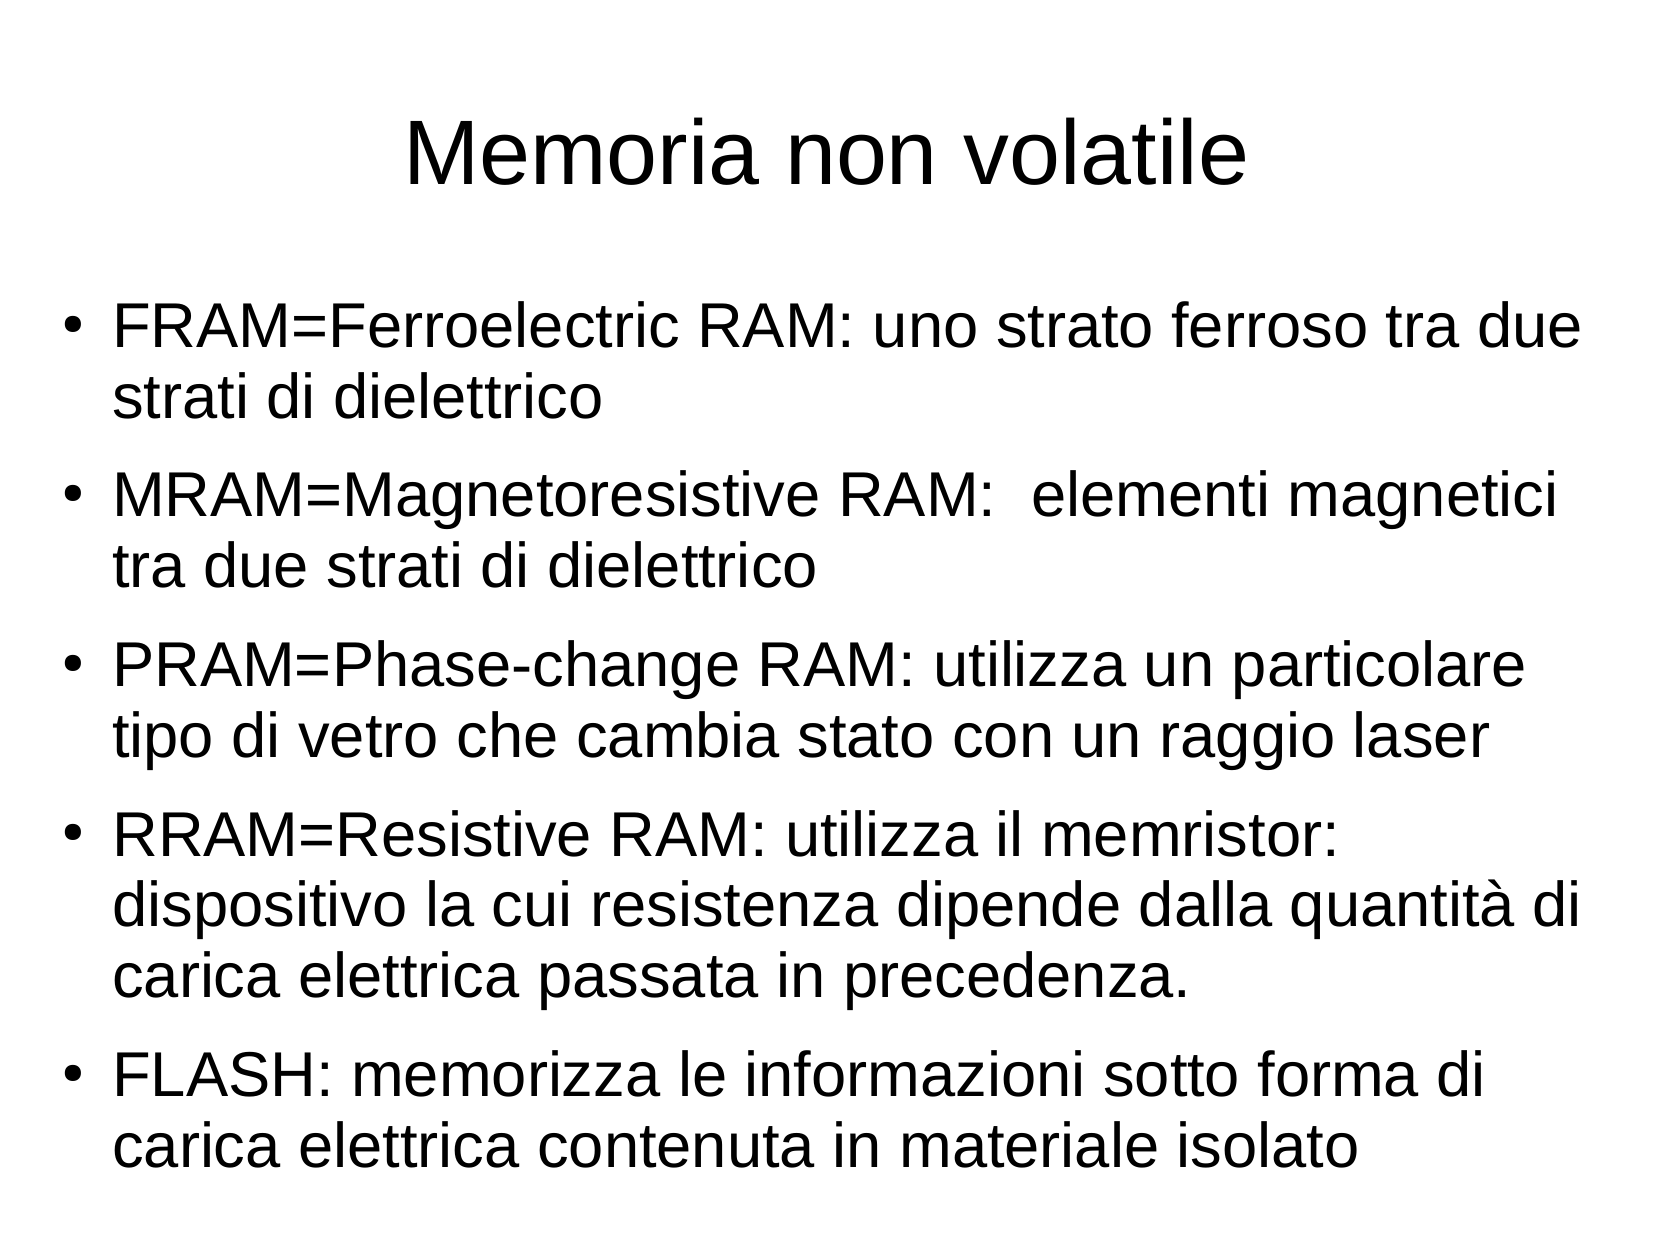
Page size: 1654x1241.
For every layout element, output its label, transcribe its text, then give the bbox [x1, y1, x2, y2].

list FRAM=Ferroelectric RAM: uno strato ferroso tra due strati di dielettrico MRAM=Magnetoresistive RAM: elementi magnetici tra due strati di dielettrico PRAM=Phase-change RAM: utilizza un particolare tipo di vetro che cambia stato con un raggio laser RRAM=Resistive RAM: utilizza il memristor: dispositivo la cui resistenza dipende dalla quantità di carica elettrica passata in precedenza. FLASH: memorizza le informazioni sotto forma di carica elettrica contenuta in materiale isolato [45, 290, 1621, 1186]
title Memoria non volatile [82, 49, 1571, 257]
